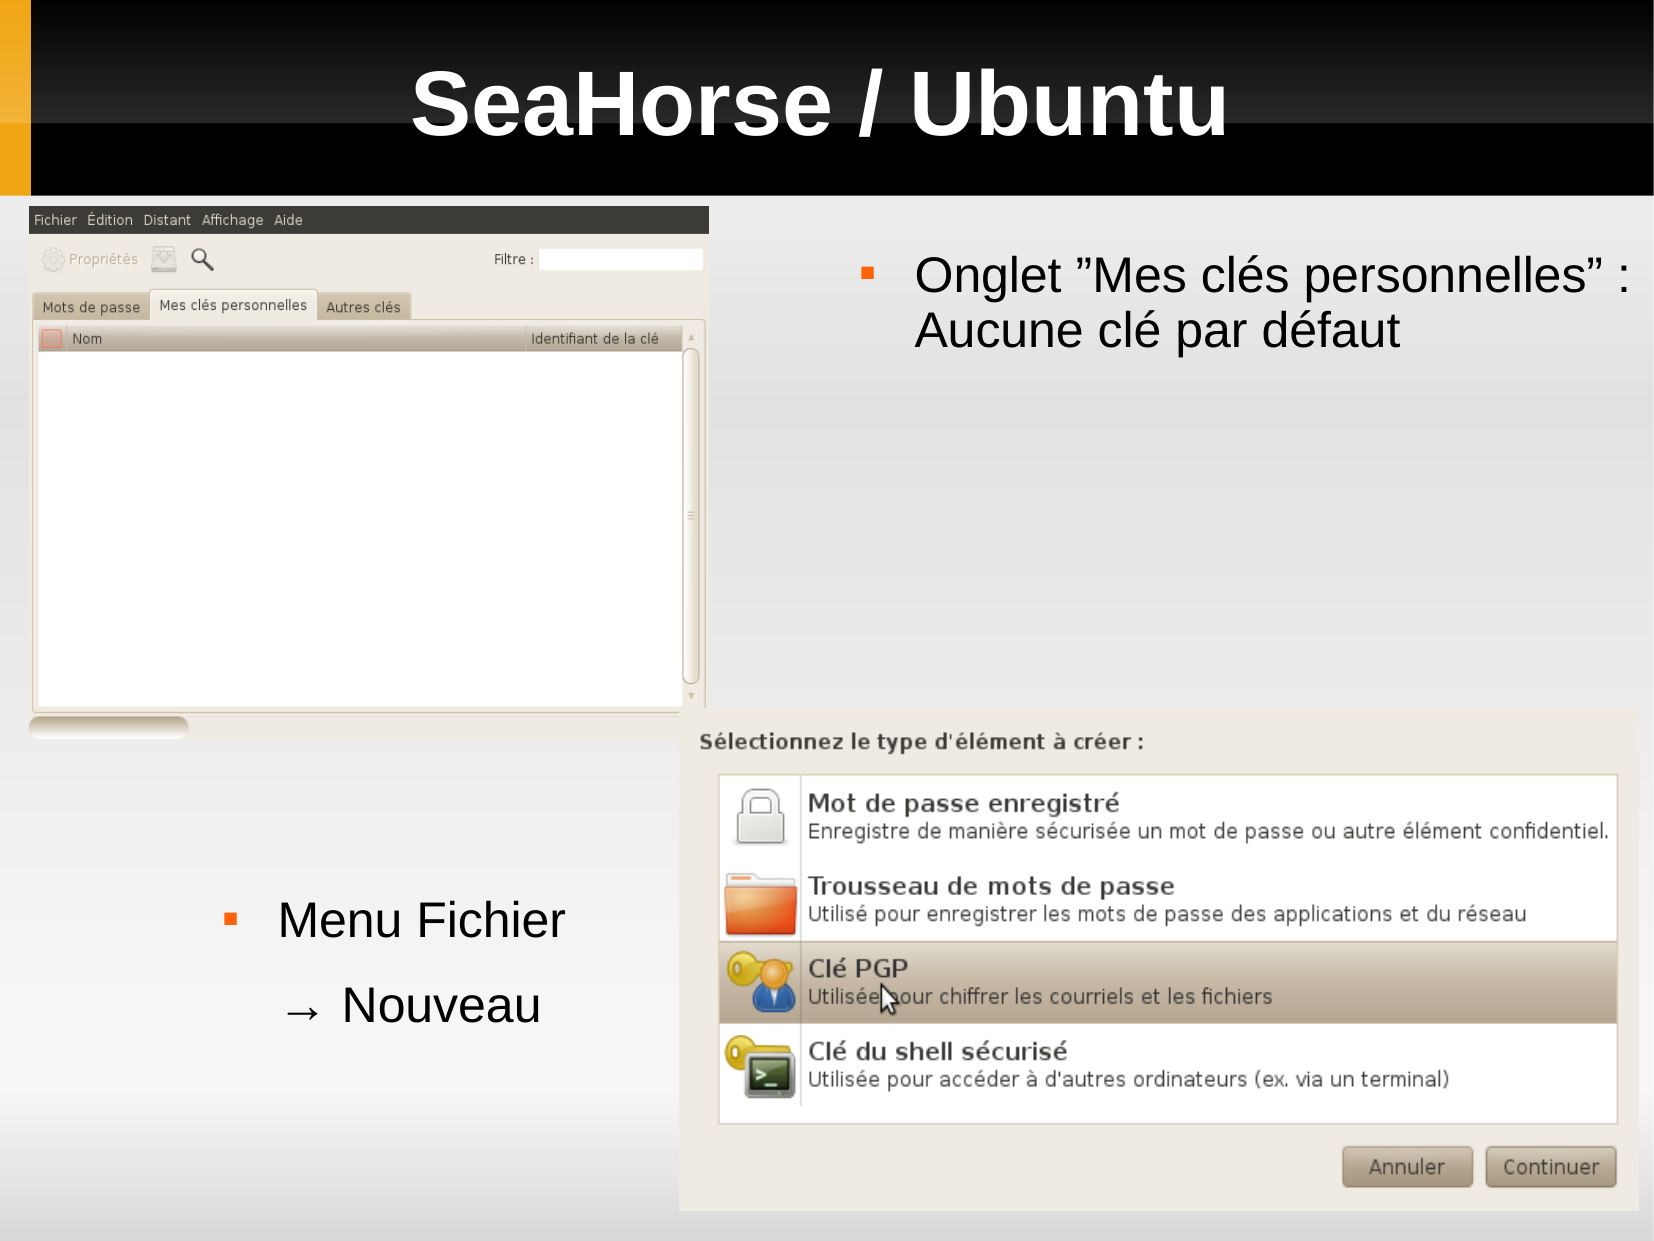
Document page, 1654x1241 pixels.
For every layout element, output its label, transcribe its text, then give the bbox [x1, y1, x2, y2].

title SeaHorse / Ubuntu [76, 7, 1565, 200]
list Onglet ”Mes clés personnelles” : Aucune clé par défaut [843, 246, 1654, 359]
picture [0, 0, 1654, 1241]
list Menu Fichier → Nouveau [206, 892, 679, 1034]
